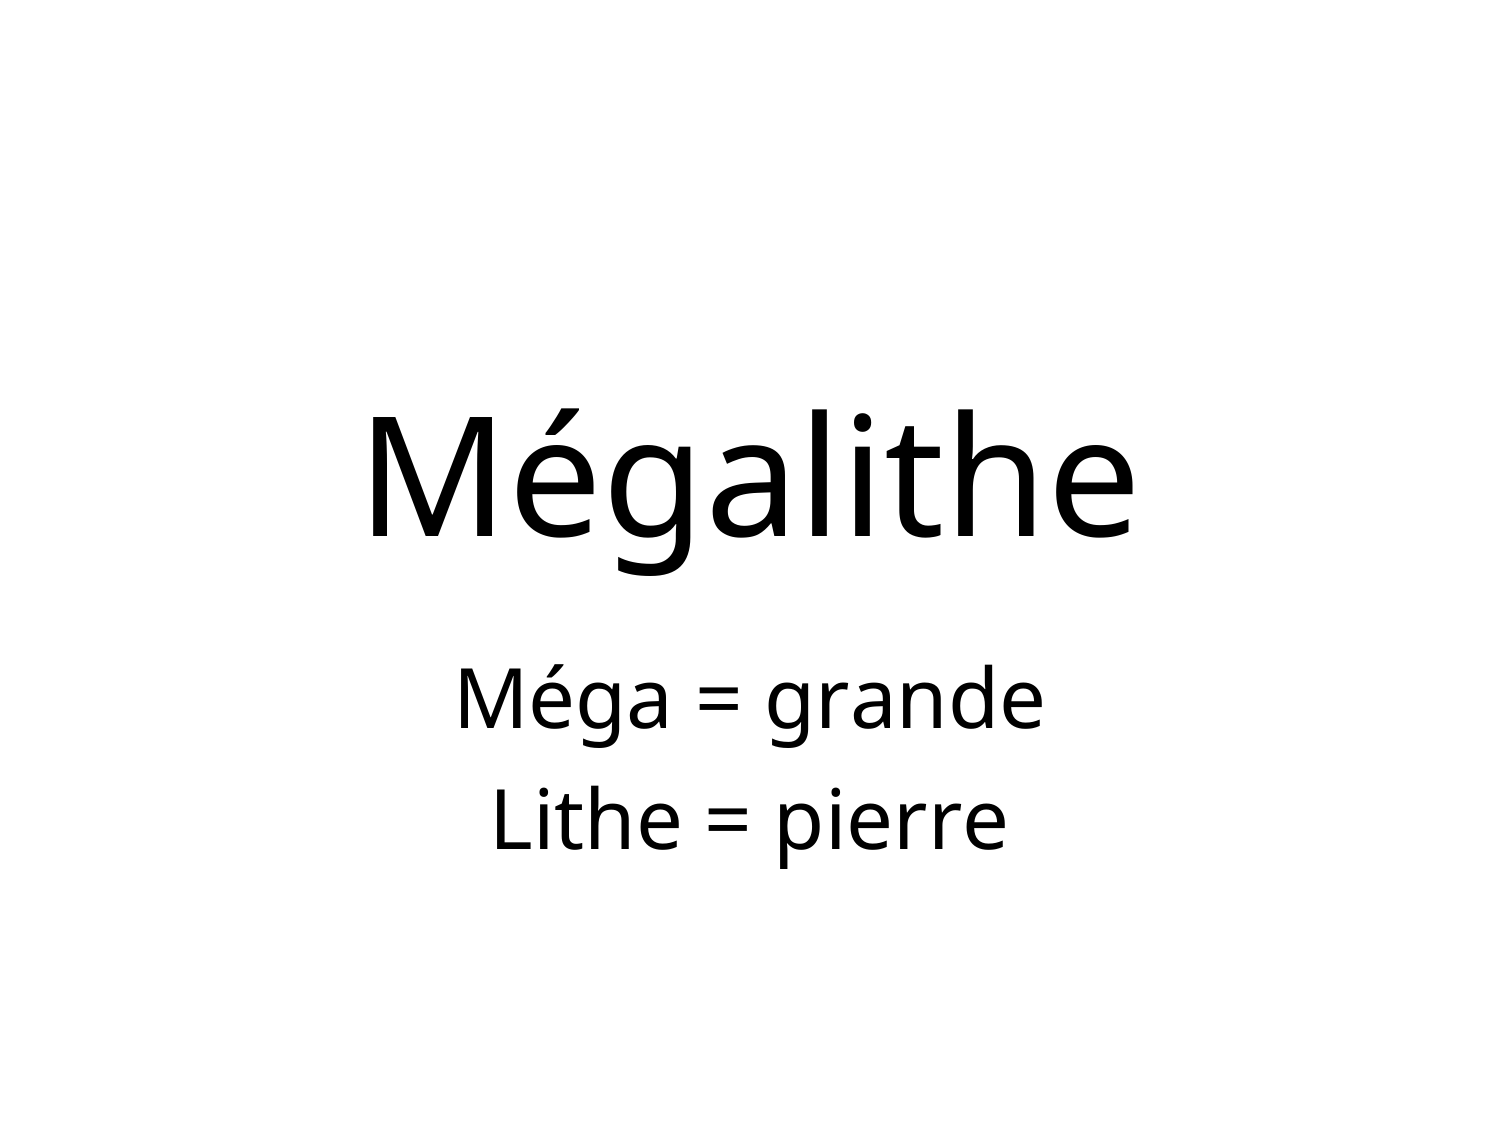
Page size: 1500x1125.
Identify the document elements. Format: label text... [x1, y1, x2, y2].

title Mégalithe [112, 349, 1388, 591]
subtitle Méga = grande Lithe = pierre [225, 637, 1276, 925]
